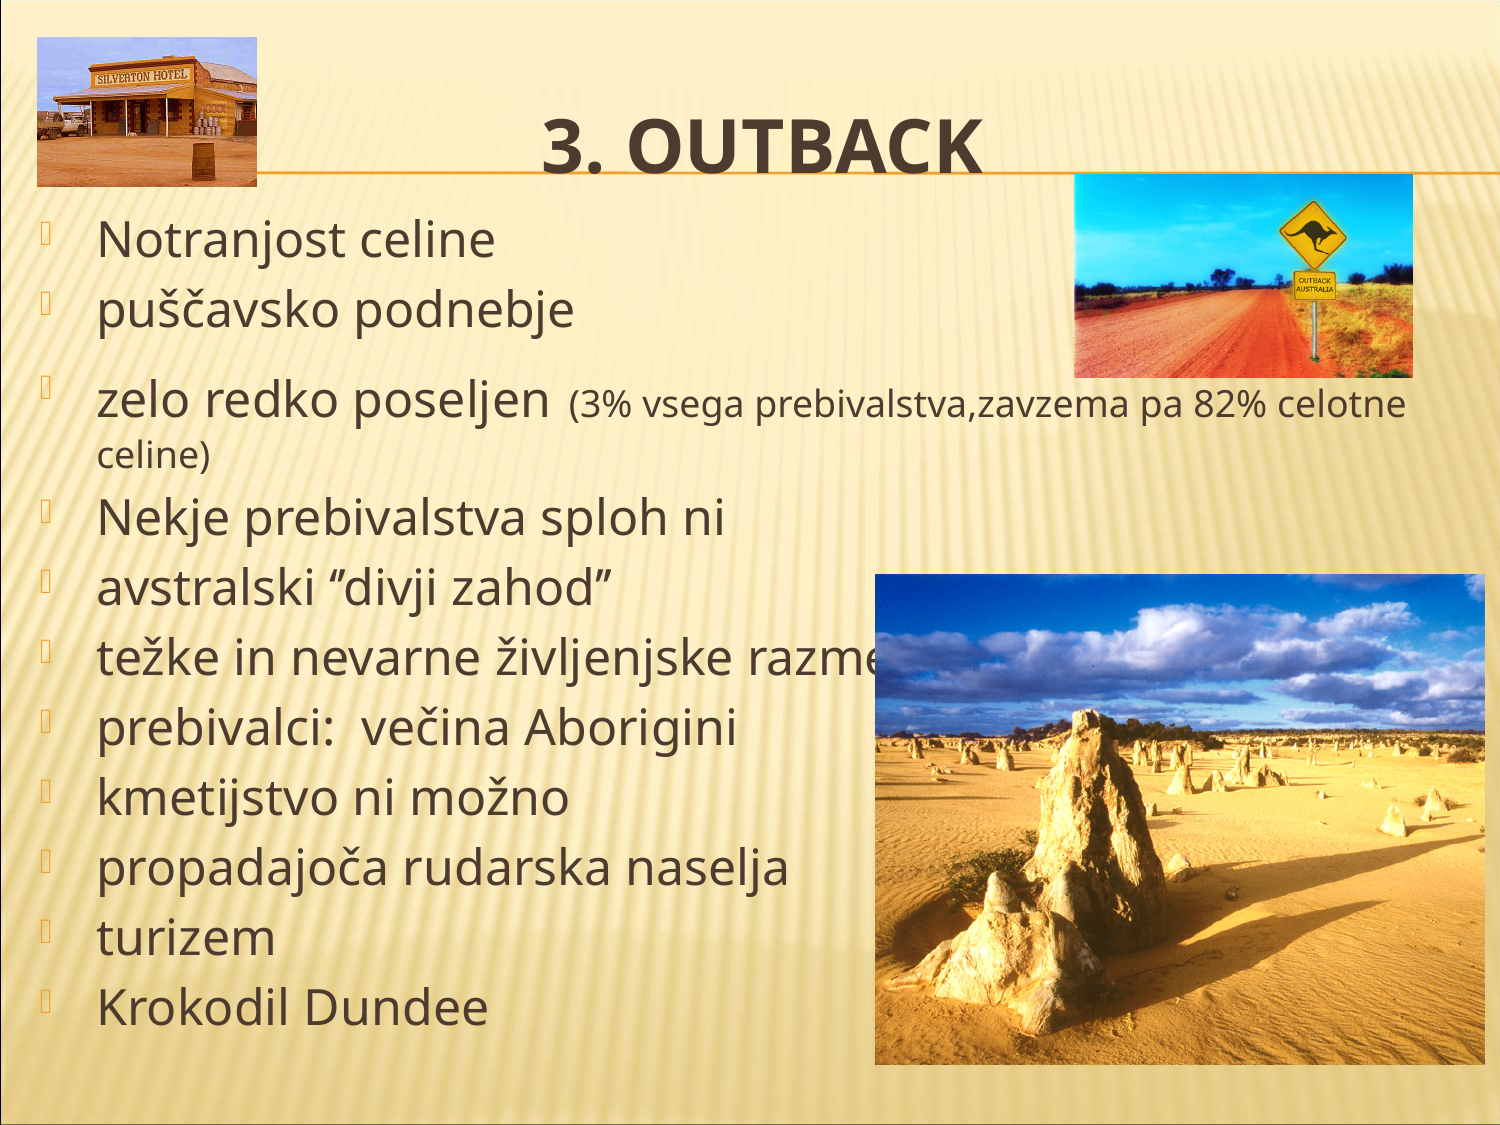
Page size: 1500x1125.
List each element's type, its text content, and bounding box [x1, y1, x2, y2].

picture [0, 0, 1500, 1125]
list Notranjost celine puščavsko podnebje zelo redko poseljen (3% vsega prebivalstva,zavzema pa 82% celotne celine) Nekje prebivalstva sploh ni avstralski ‘’divji zahod’’ težke in nevarne življenjske razmere prebivalci: večina Aborigini kmetijstvo ni možno propadajoča rudarska naselja turizem Krokodil Dundee [24, 200, 1475, 1125]
picture [875, 175, 1500, 1125]
title 3. OUTBACK [50, 75, 1475, 200]
picture [1074, 174, 1413, 378]
